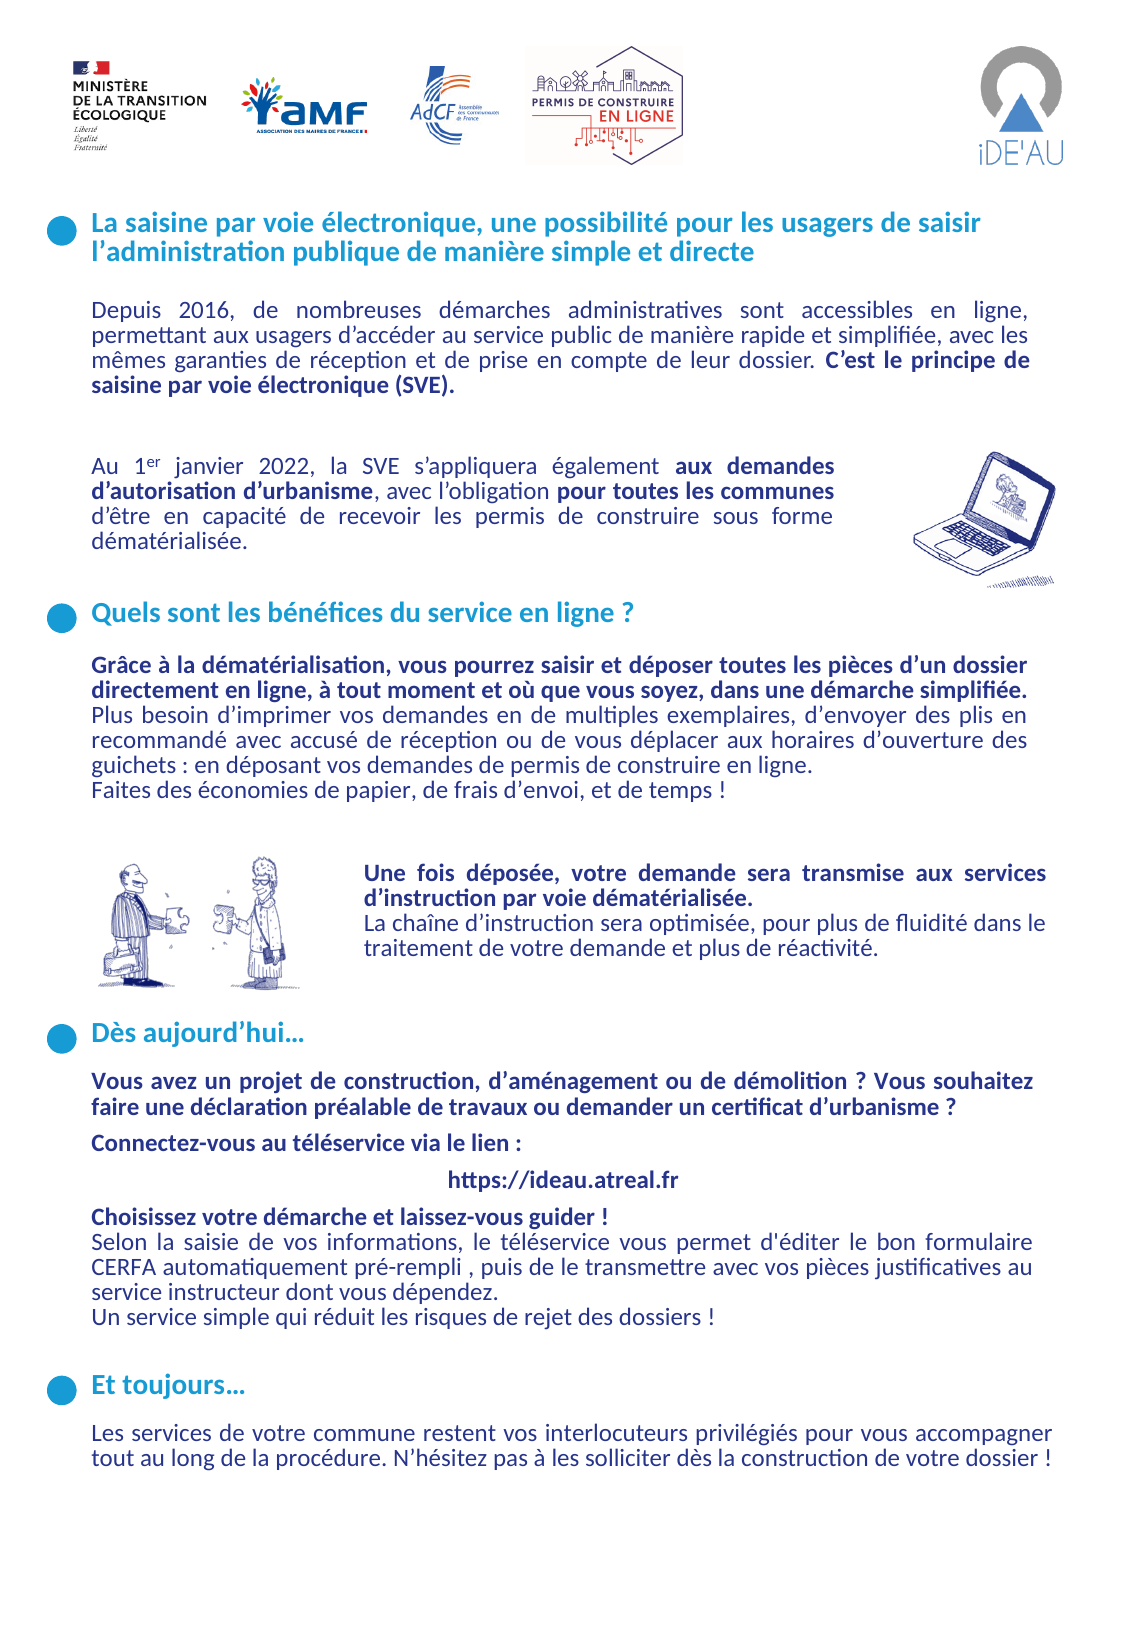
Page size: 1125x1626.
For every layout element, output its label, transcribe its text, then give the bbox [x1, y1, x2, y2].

picture [92, 849, 311, 998]
text_box Au 1er janvier 2022, la SVE s’appliquera également aux demandes d’autorisation d’urbanisme, avec l’obligation pour toutes les communes d’être en capacité de recevoir les permis de construire sous forme dématérialisée. [76, 447, 886, 584]
text_box Depuis 2016, de nombreuses démarches administratives sont accessibles en ligne, permettant aux usagers d’accéder au service public de manière rapide et simplifiée, avec les mêmes garanties de réception et de prise en compte de leur dossier. C’est le principe de saisine par voie électronique (SVE). [76, 292, 1063, 429]
text_box Quels sont les bénéfices du service en ligne ? [76, 592, 1073, 644]
text_box Vous avez un projet de construction, d’aménagement ou de démolition ? Vous souhaitez faire une déclaration préalable de travaux ou demander un certificat d’urbanisme ? Connectez-vous au téléservice via le lien : https://ideau.atreal.fr Choisissez votre démarche et laissez-vous guider ! Selon la saisie de vos informations, le téléservice vous permet d'éditer le bon formulaire CERFA automatiquement pré-rempli , puis de le transmettre avec vos pièces justificatives au service instructeur dont vous dépendez. Un service simple qui réduit les risques de rejet des dossiers ! [76, 1063, 1073, 1357]
text_box [47, 1024, 77, 1054]
text_box Dès aujourd’hui… [76, 1013, 1073, 1063]
picture [885, 440, 1063, 592]
text_box Les services de votre commune restent vos interlocuteurs privilégiés pour vous accompagner tout au long de la procédure. N’hésitez pas à les solliciter dès la construction de votre dossier ! [76, 1415, 1073, 1492]
text_box [47, 216, 77, 246]
text_box [47, 603, 77, 634]
text_box Une fois déposée, votre demande sera transmise aux services d’instruction par voie dématérialisée. La chaîne d’instruction sera optimisée, pour plus de fluidité dans le traitement de votre demande et plus de réactivité. [348, 855, 1063, 992]
text_box [47, 1375, 77, 1406]
text_box Grâce à la dématérialisation, vous pourrez saisir et déposer toutes les pièces d’un dossier directement en ligne, à tout moment et où que vous soyez, dans une démarche simplifiée. Plus besoin d’imprimer vos demandes en de multiples exemplaires, d’envoyer des plis en recommandé avec accusé de réception ou de vous déplacer aux horaires d’ouverture des guichets : en déposant vos demandes de permis de construire en ligne. Faites des économies de papier, de frais d’envoi, et de temps ! [76, 647, 1073, 936]
text_box Et toujours… [76, 1364, 1073, 1415]
text_box La saisine par voie électronique, une possibilité pour les usagers de saisir l’administration publique de manière simple et directe [76, 202, 1073, 289]
